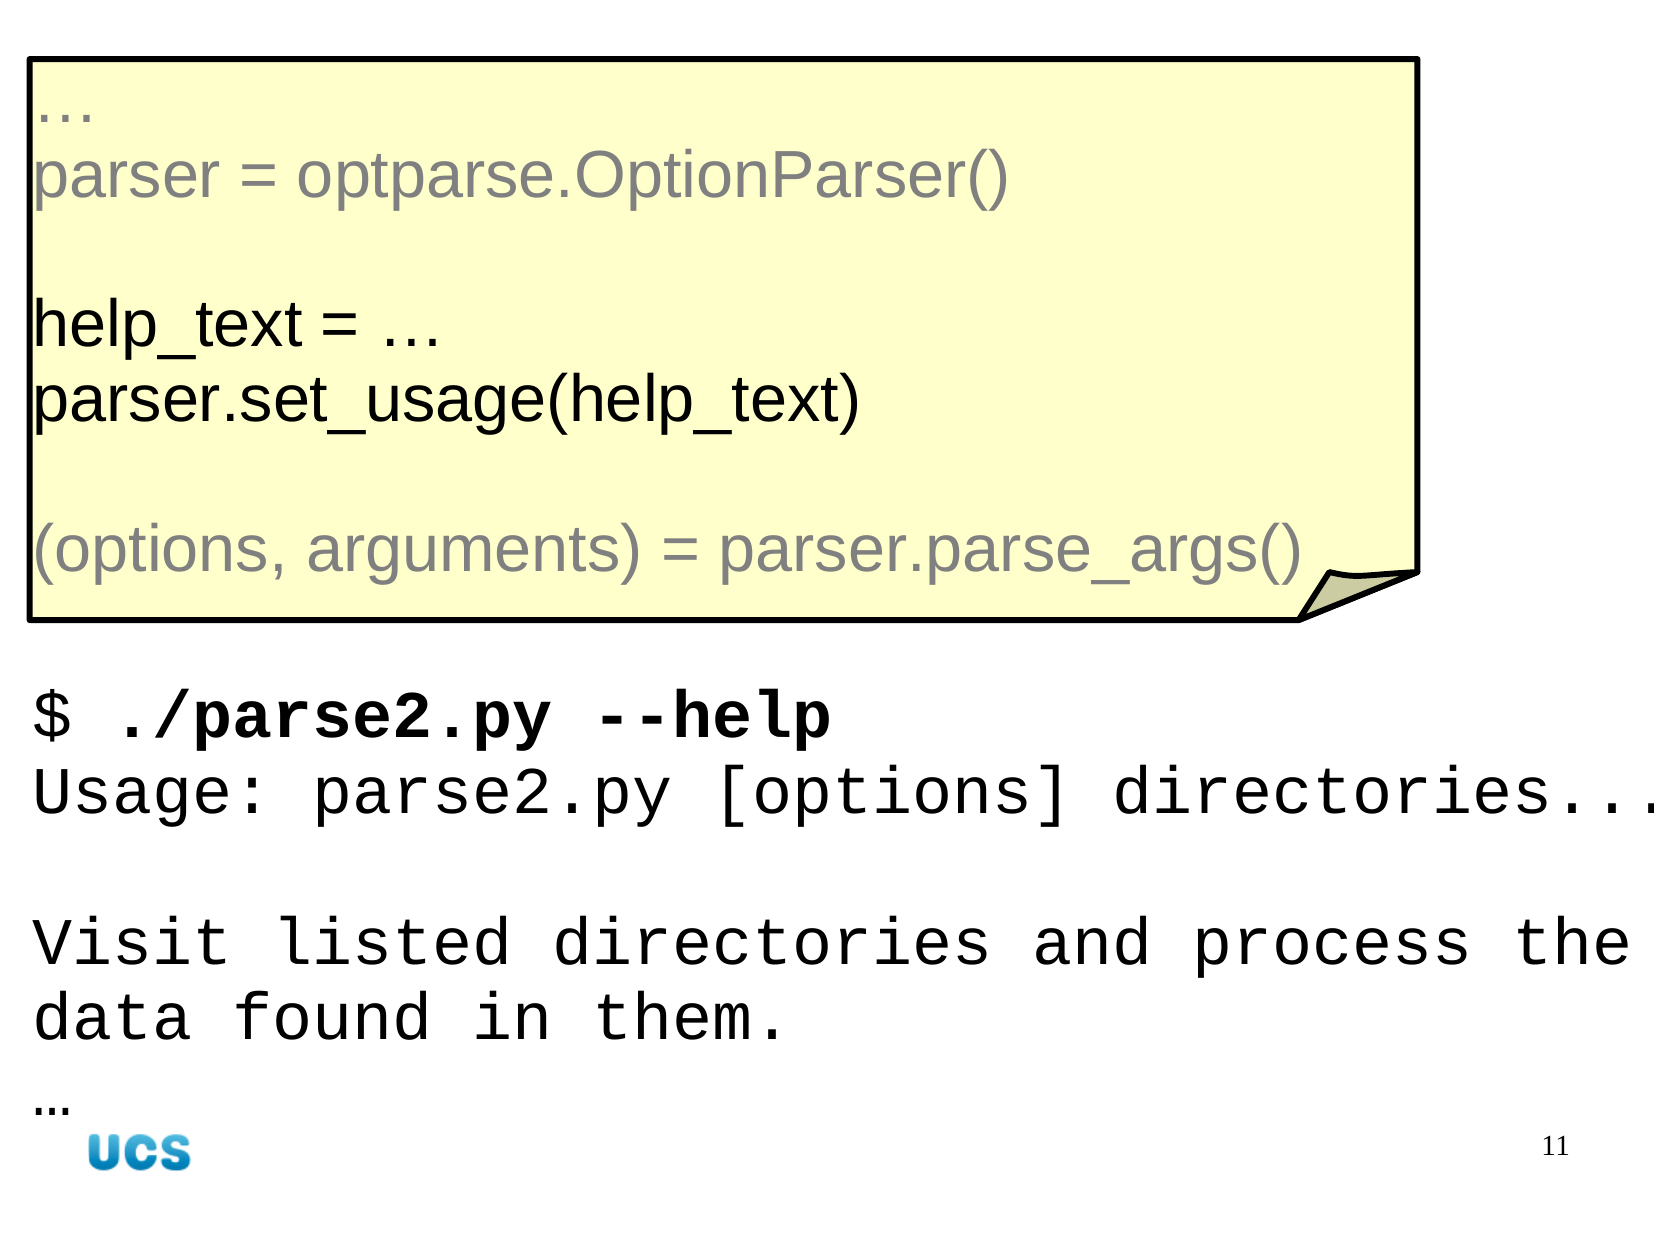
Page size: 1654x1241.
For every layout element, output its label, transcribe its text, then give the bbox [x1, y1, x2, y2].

picture [88, 1139, 191, 1172]
text_box $ ./parse2.py --help Usage: parse2.py [options] directories... Visit listed directories and process the data found in them. … [29, 679, 1654, 1139]
text_box … parser = optparse.OptionParser() help_text = … parser.set_usage(help_text) (options, arguments) = parser.parse_args() [29, 59, 1418, 621]
